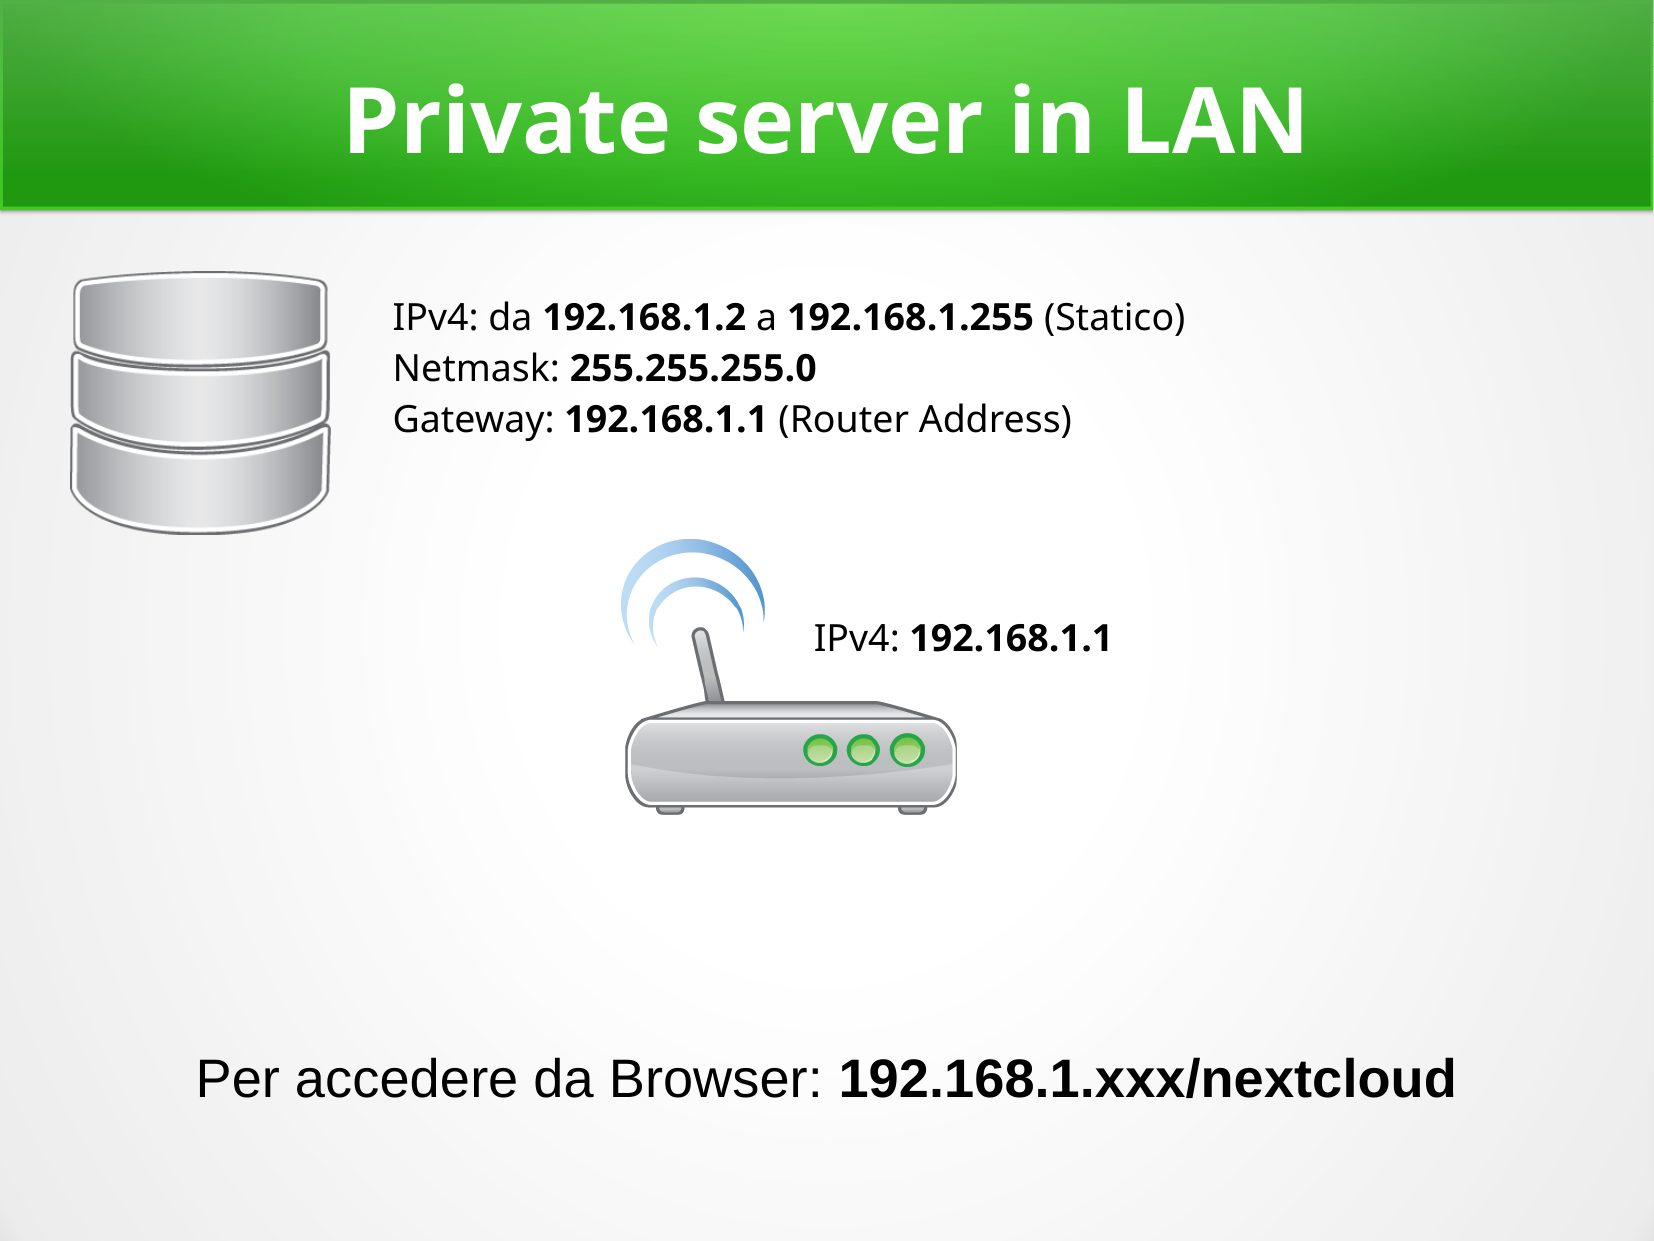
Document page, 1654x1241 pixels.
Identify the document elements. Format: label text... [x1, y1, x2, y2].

picture [621, 539, 957, 815]
title Private server in LAN [82, 47, 1571, 189]
text_box Per accedere da Browser: 192.168.1.xxx/nextcloud [180, 1041, 1473, 1117]
picture [70, 271, 331, 535]
text_box IPv4: da 192.168.1.2 a 192.168.1.255 (Statico) Netmask: 255.255.255.0 Gateway: 192.168.1.1 (Router Address) [377, 283, 1175, 434]
text_box IPv4: 192.168.1.1 [798, 604, 1123, 665]
